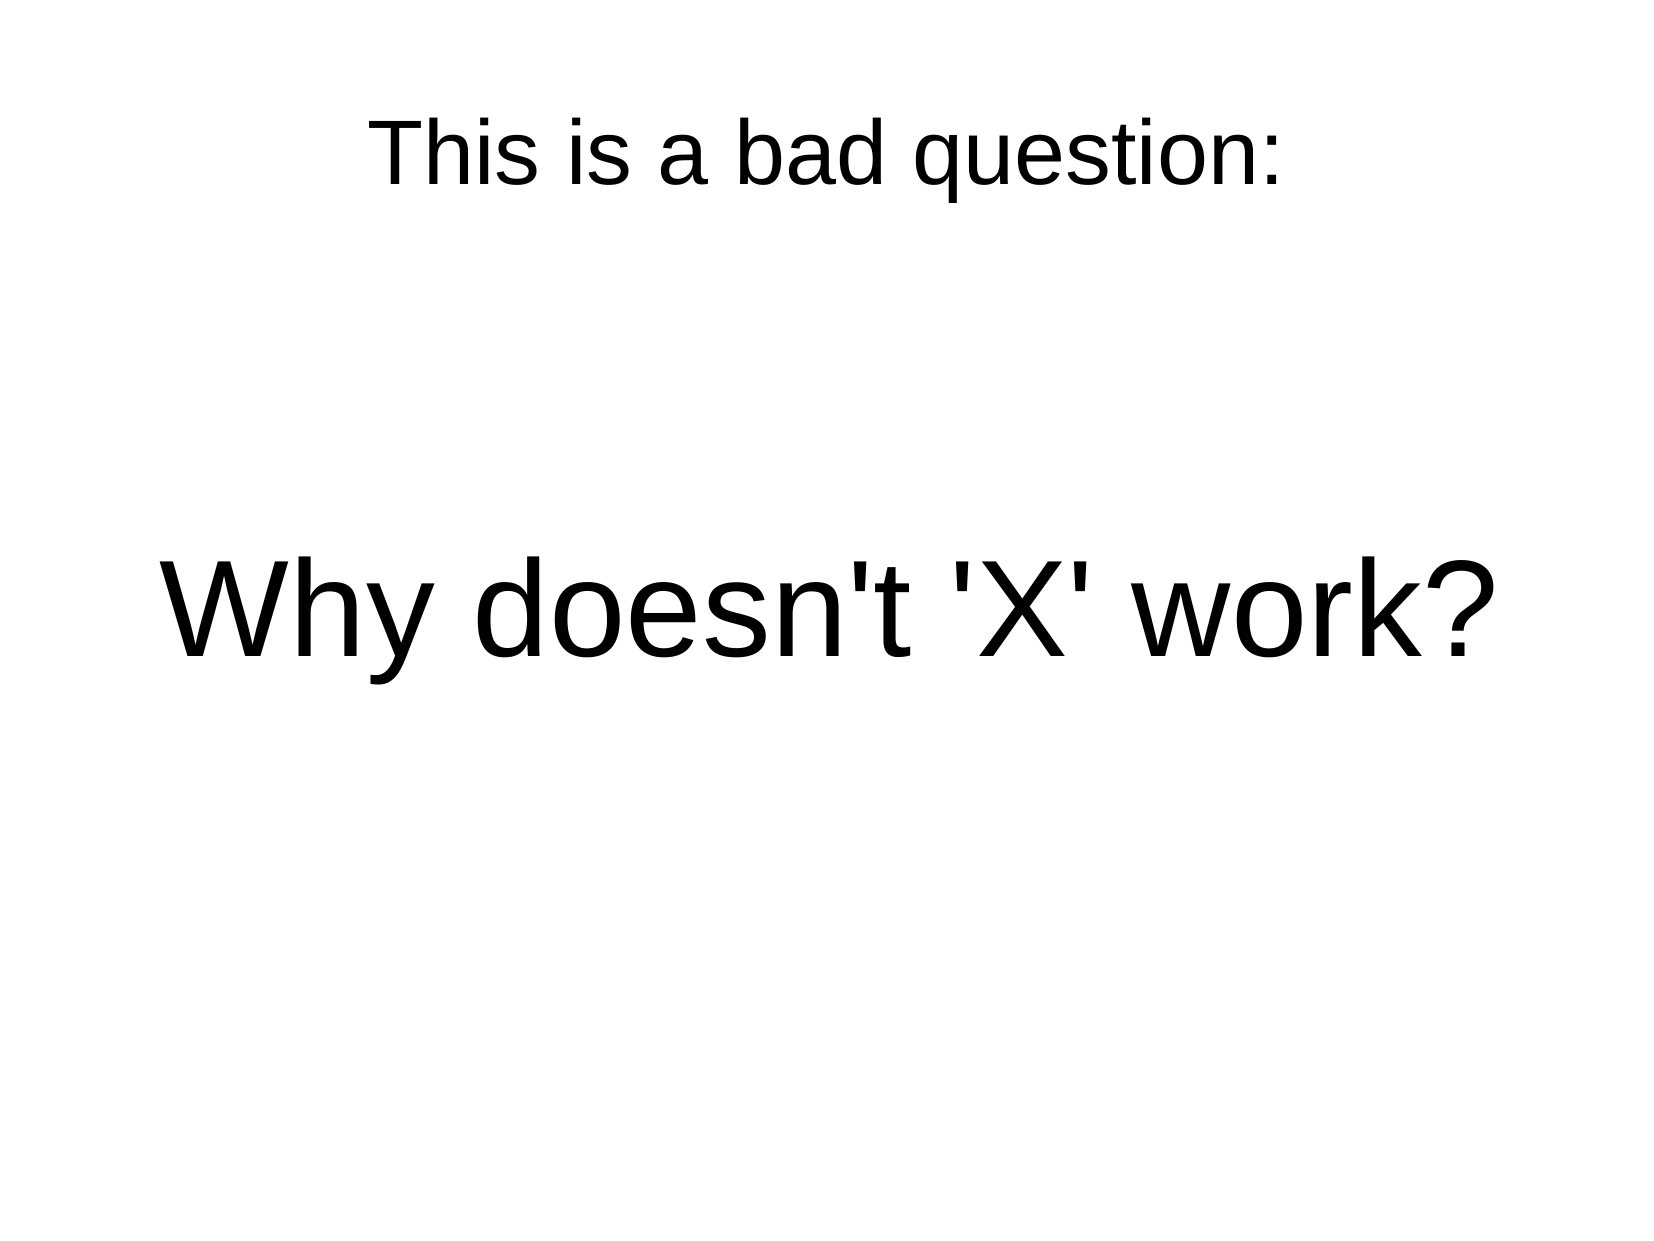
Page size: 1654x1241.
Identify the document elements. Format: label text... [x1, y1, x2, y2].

title This is a bad question: [82, 49, 1571, 257]
text_box Why doesn't 'X' work? [145, 525, 1516, 694]
